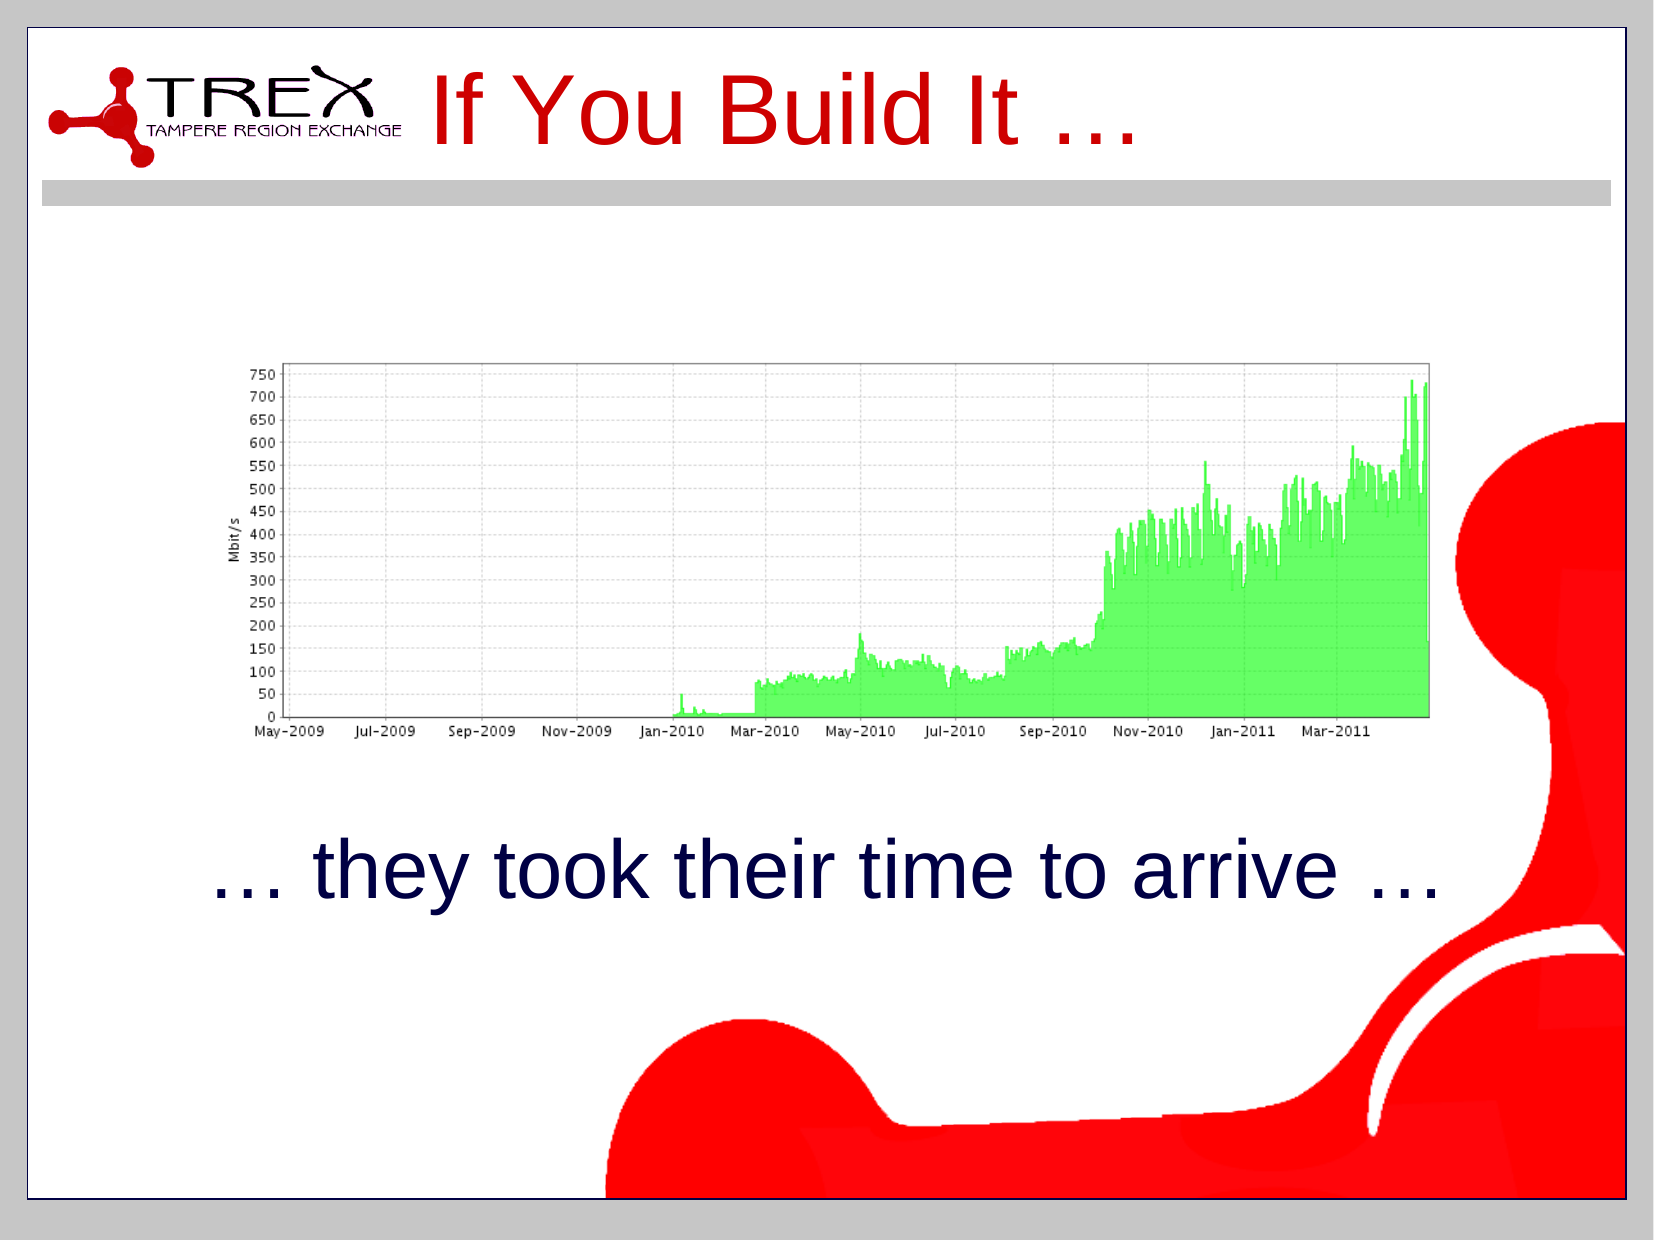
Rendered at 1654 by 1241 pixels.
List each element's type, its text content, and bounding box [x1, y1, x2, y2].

subtitle … they took their time to arrive … [41, 744, 1613, 986]
picture [41, 53, 413, 180]
title If You Build It … [413, 0, 1613, 224]
picture [212, 358, 1439, 744]
